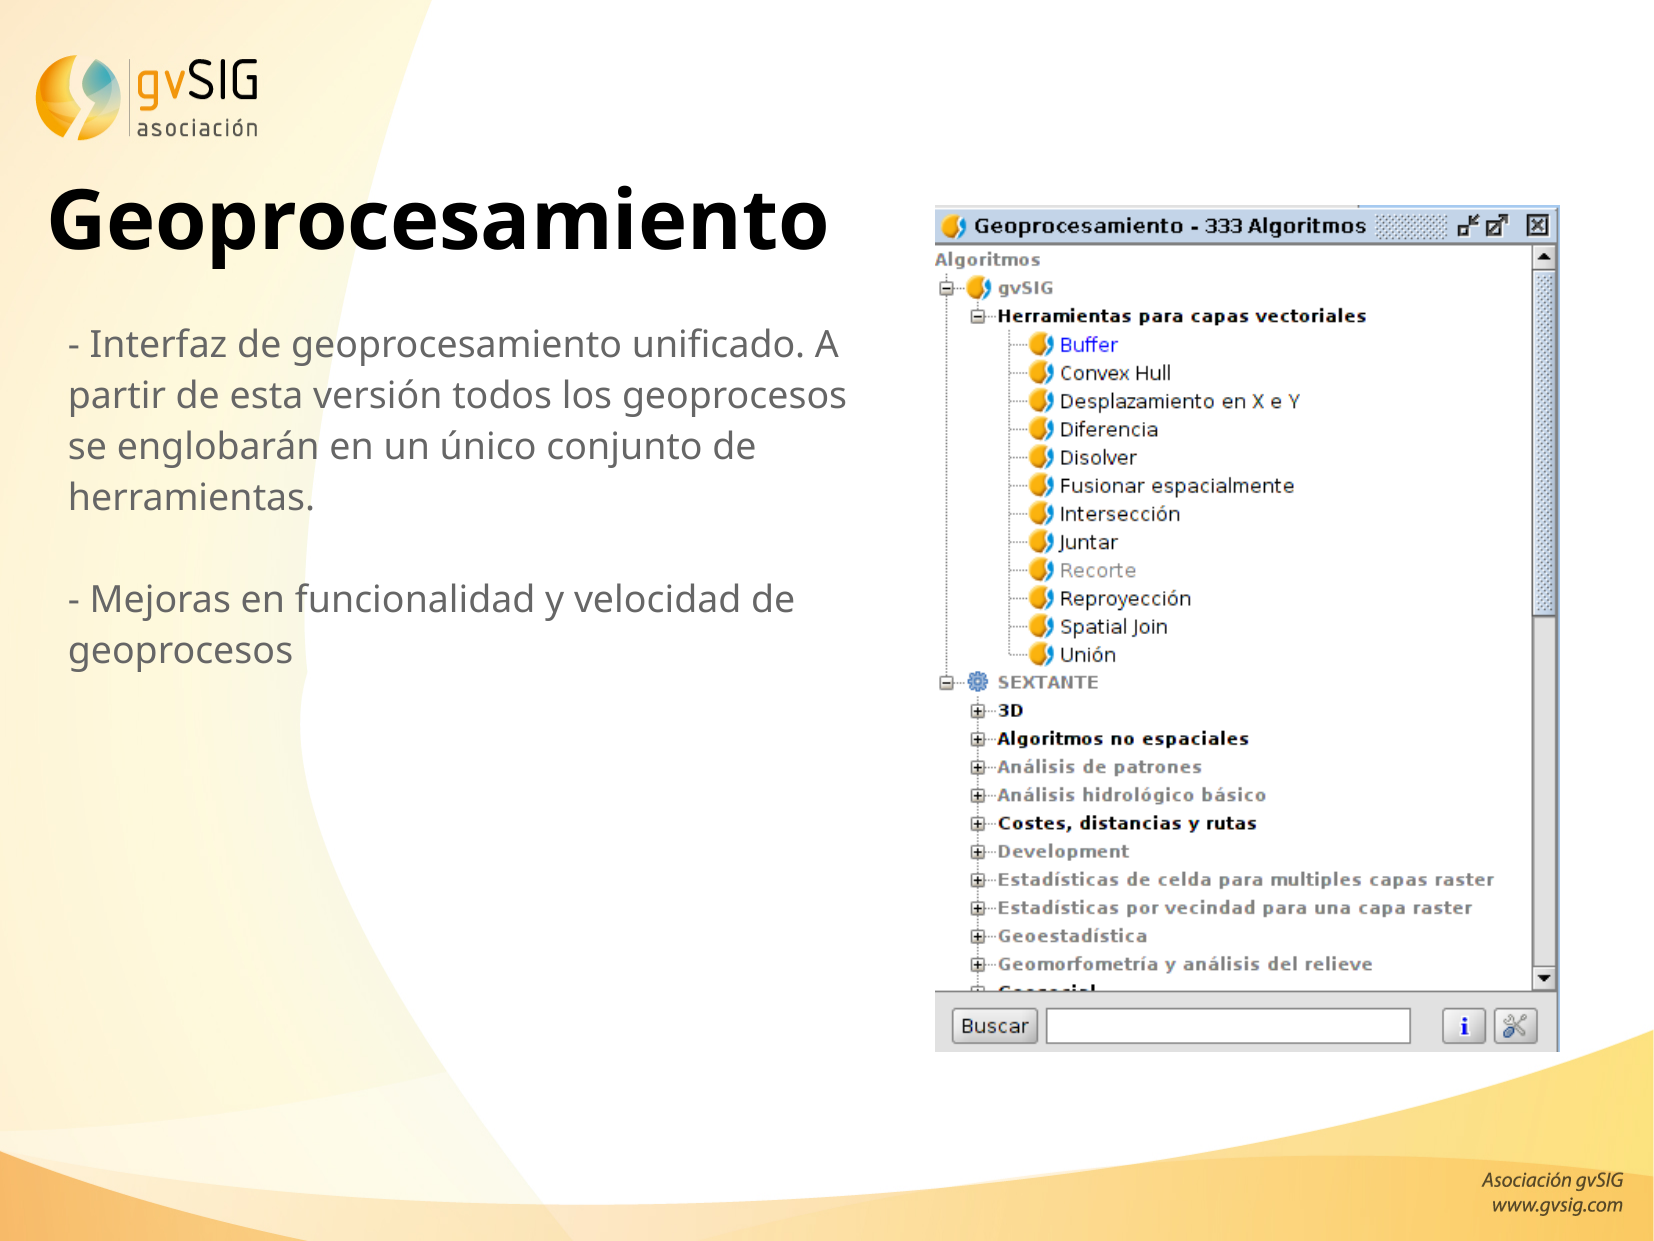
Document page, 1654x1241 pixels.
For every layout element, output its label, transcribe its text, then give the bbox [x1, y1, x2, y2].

title Geoprocesamiento [46, 158, 1534, 276]
picture [0, 0, 1654, 1241]
text_box - Interfaz de geoprocesamiento unificado. A partir de esta versión todos los geoprocesos se englobarán en un único conjunto de herramientas. - Mejoras en funcionalidad y velocidad de geoprocesos [53, 310, 869, 677]
